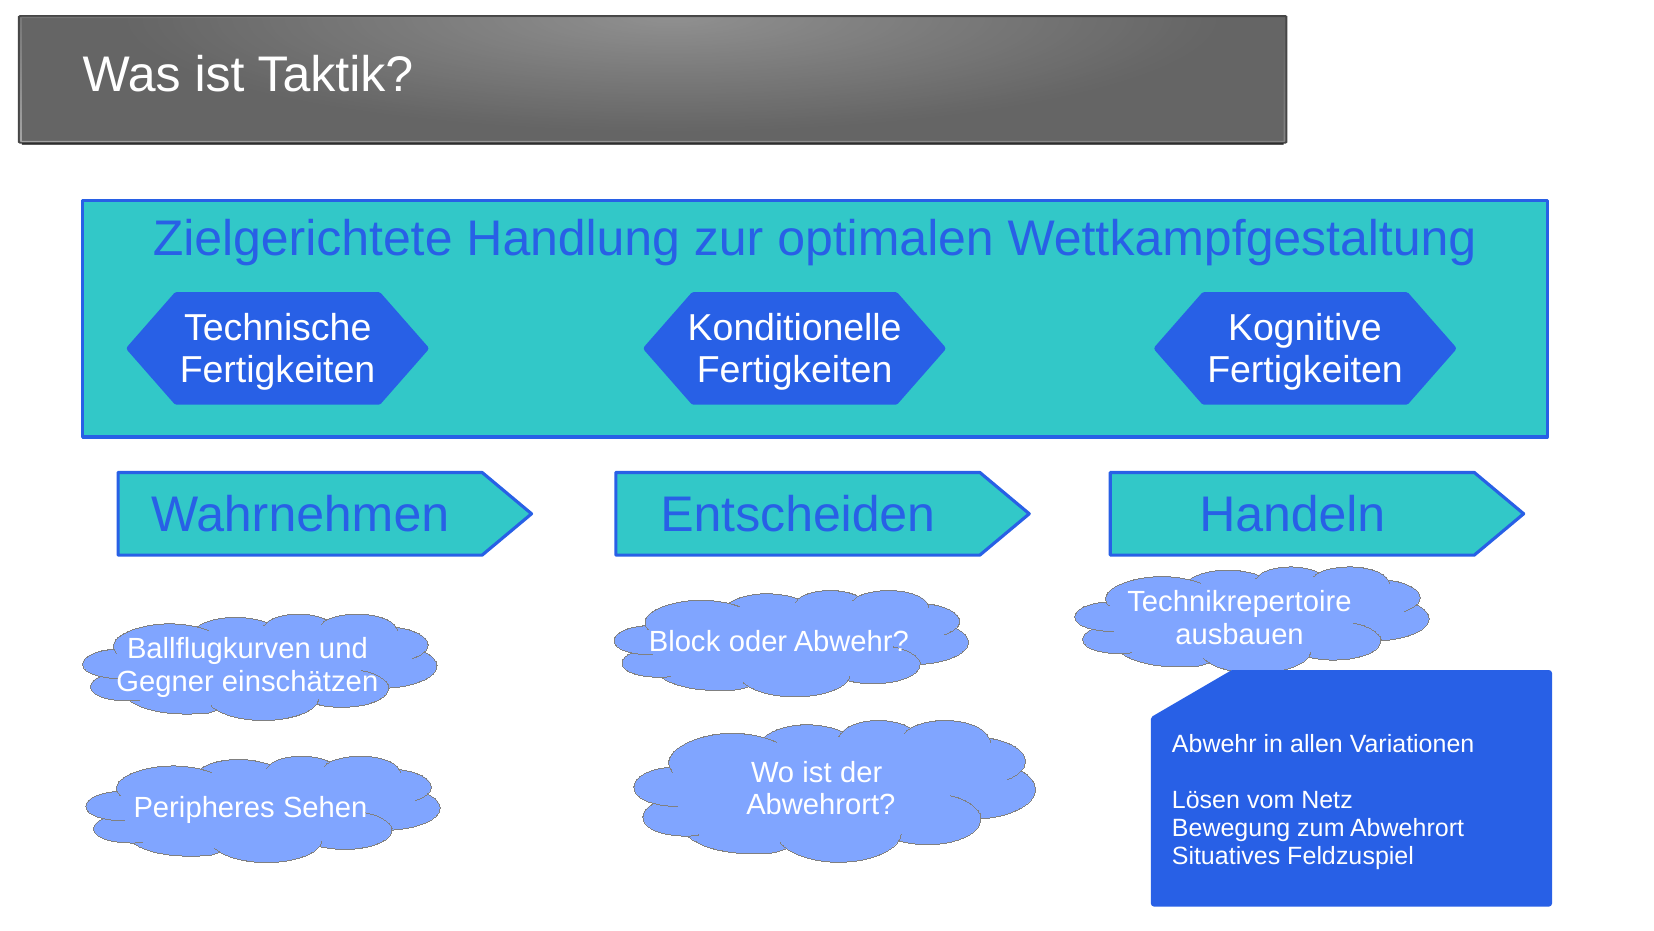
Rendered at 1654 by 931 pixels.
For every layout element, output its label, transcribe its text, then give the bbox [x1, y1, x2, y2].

text_box Kognitive Fertigkeiten [1157, 295, 1453, 402]
text_box Peripheres Sehen [85, 756, 441, 863]
text_box Entscheiden [615, 472, 1030, 556]
text_box Handeln [1110, 472, 1524, 556]
text_box Technikrepertoire ausbauen [1074, 566, 1430, 673]
text_box Abwehr in allen Variationen Lösen vom Netz Bewegung zum Abwehrort Situatives Feldzuspiel [1154, 673, 1549, 904]
text_box Wahrnehmen [118, 472, 532, 556]
text_box Konditionelle Fertigkeiten [646, 295, 943, 402]
text_box Wo ist der Abwehrort? [633, 720, 1036, 863]
text_box Zielgerichtete Handlung zur optimalen Wettkampfgestaltung [82, 200, 1548, 438]
text_box Ballflugkurven und Gegner einschätzen [82, 614, 438, 721]
title Was ist Taktik? [82, 29, 1235, 119]
text_box Block oder Abwehr? [614, 590, 969, 697]
text_box Technische Fertigkeiten [129, 295, 426, 402]
